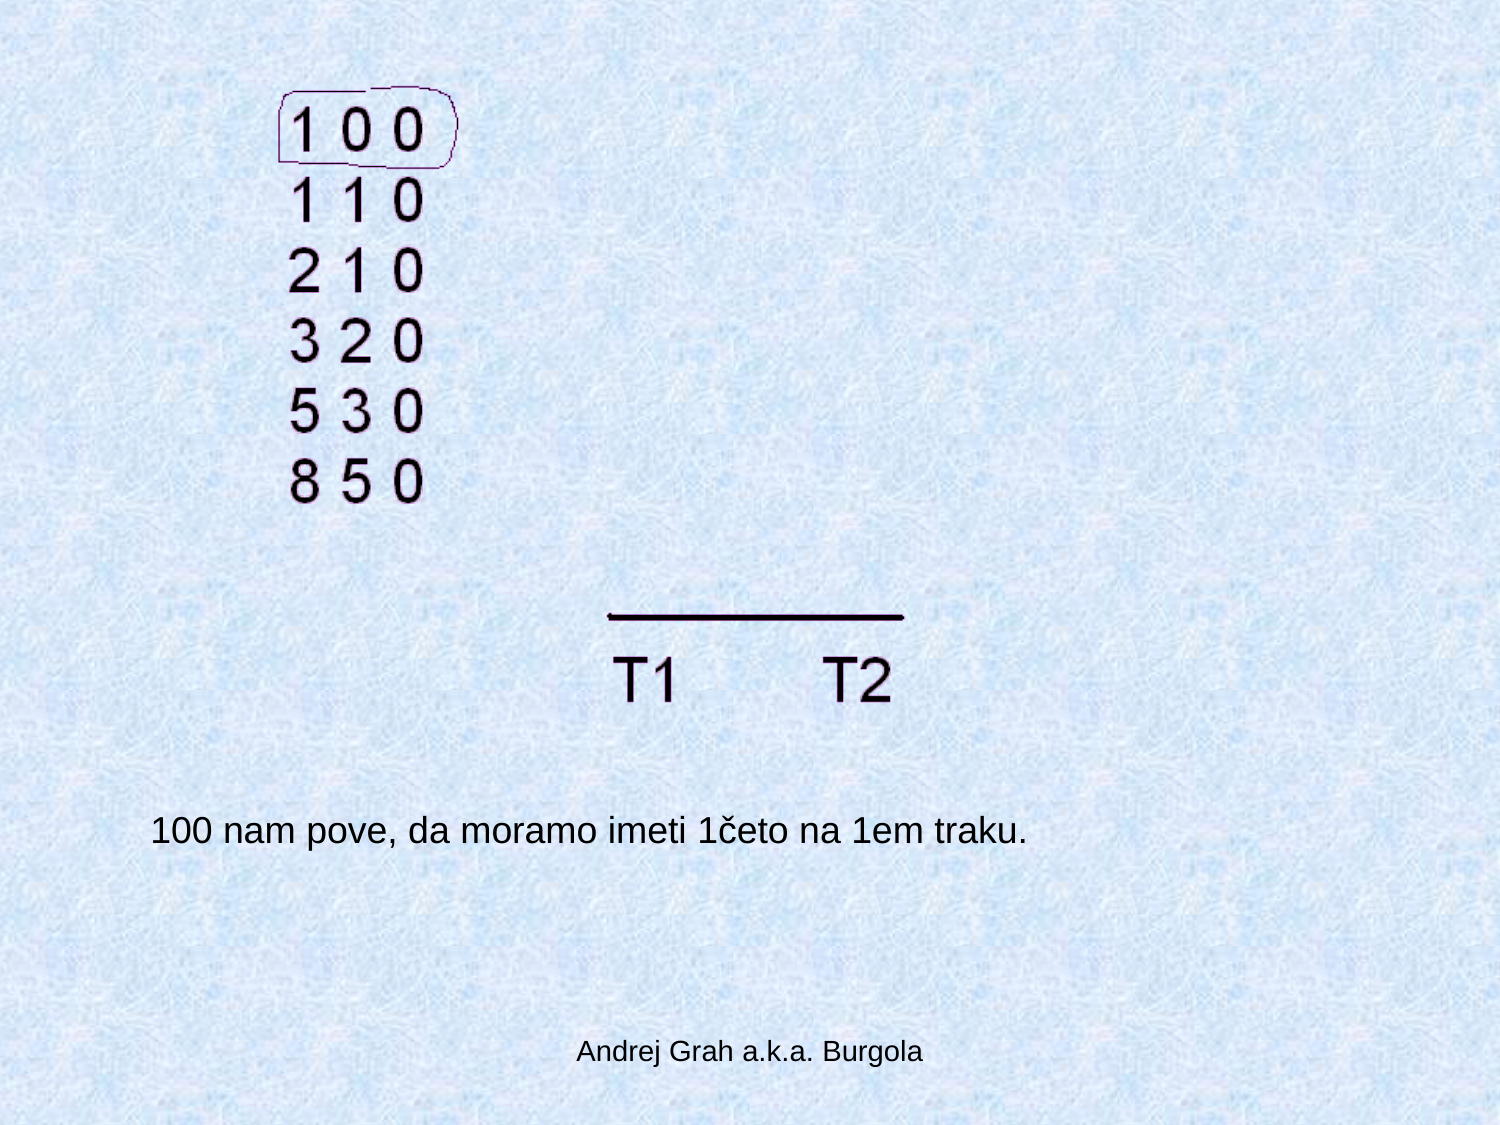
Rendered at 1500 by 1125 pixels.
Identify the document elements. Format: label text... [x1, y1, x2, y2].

text_box Andrej Grah a.k.a. Burgola [512, 1024, 988, 1103]
picture [0, 0, 1500, 1125]
text_box 100 nam pove, da moramo imeti 1četo na 1em traku. [135, 798, 1294, 860]
